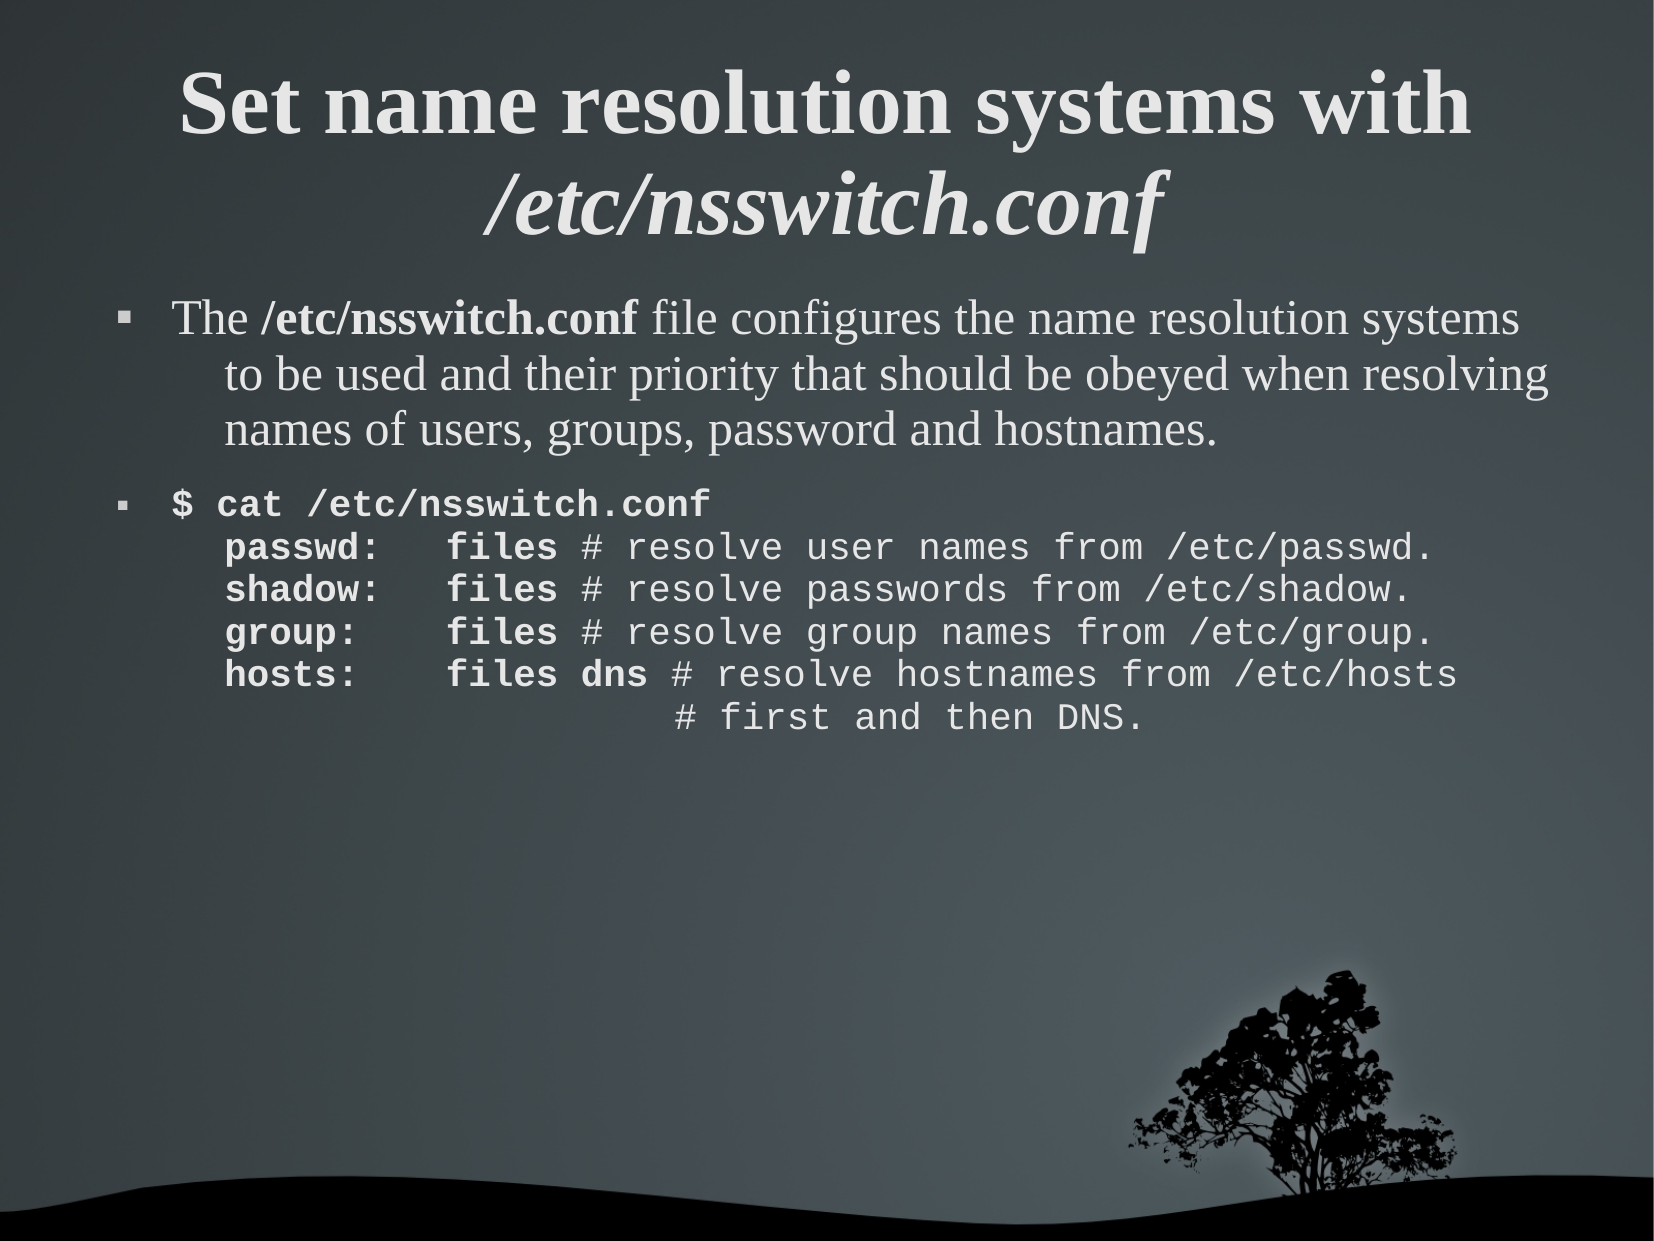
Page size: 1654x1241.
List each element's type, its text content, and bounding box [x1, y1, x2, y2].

title Set name resolution systems with /etc/nsswitch.conf [82, 33, 1571, 273]
list The /etc/nsswitch.conf file configures the name resolution systems to be used and their priority that should be obeyed when resolving names of users, groups, password and hostnames. $ cat /etc/nsswitch.conf passwd: files # resolve user names from /etc/passwd. shadow: files # resolve passwords from /etc/shadow. group: files # resolve group names from /etc/group. hosts: files dns # resolve hostnames from /etc/hosts # first and then DNS. [82, 290, 1571, 1114]
picture [0, 0, 1654, 1241]
